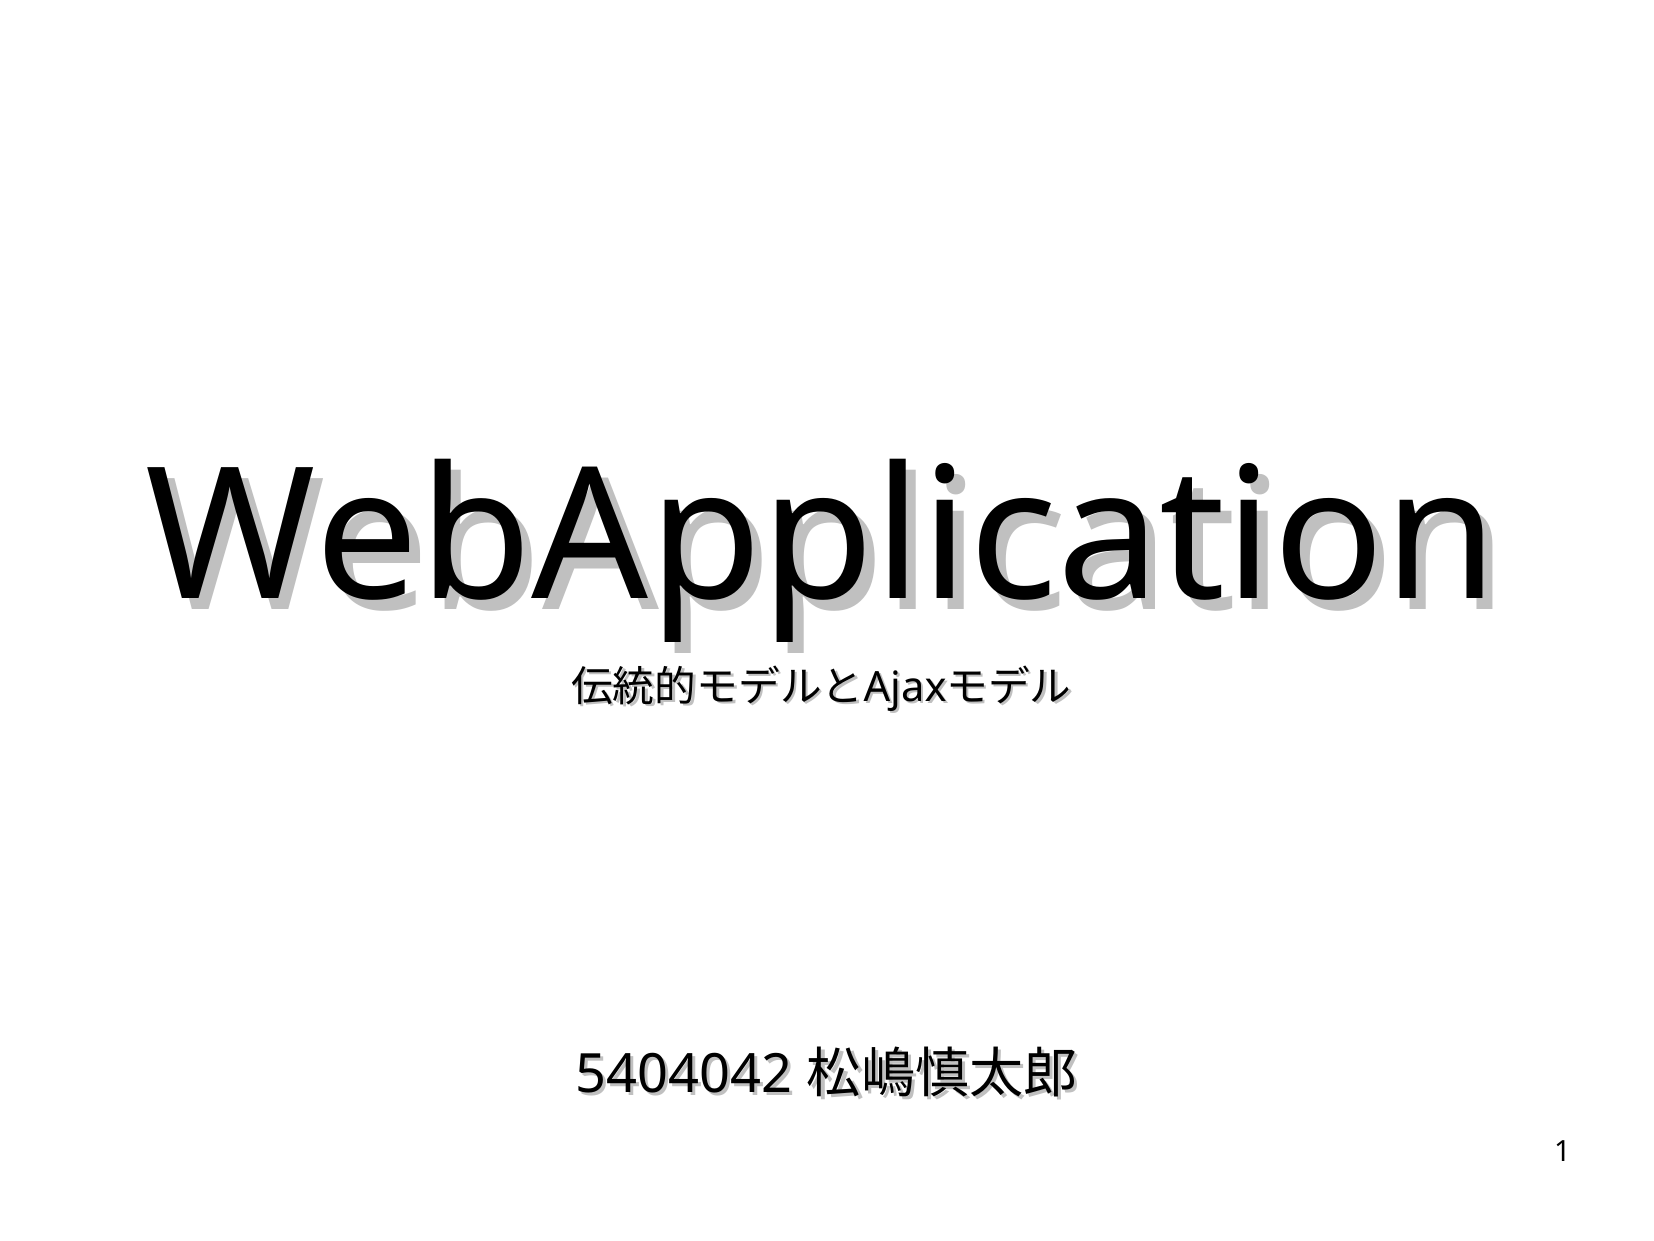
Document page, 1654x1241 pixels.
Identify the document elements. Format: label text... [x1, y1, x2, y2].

text_box 5404042 松嶋慎太郎 [561, 1021, 1113, 1097]
text_box WebApplication 伝統的モデルとAjaxモデル [130, 395, 1553, 659]
